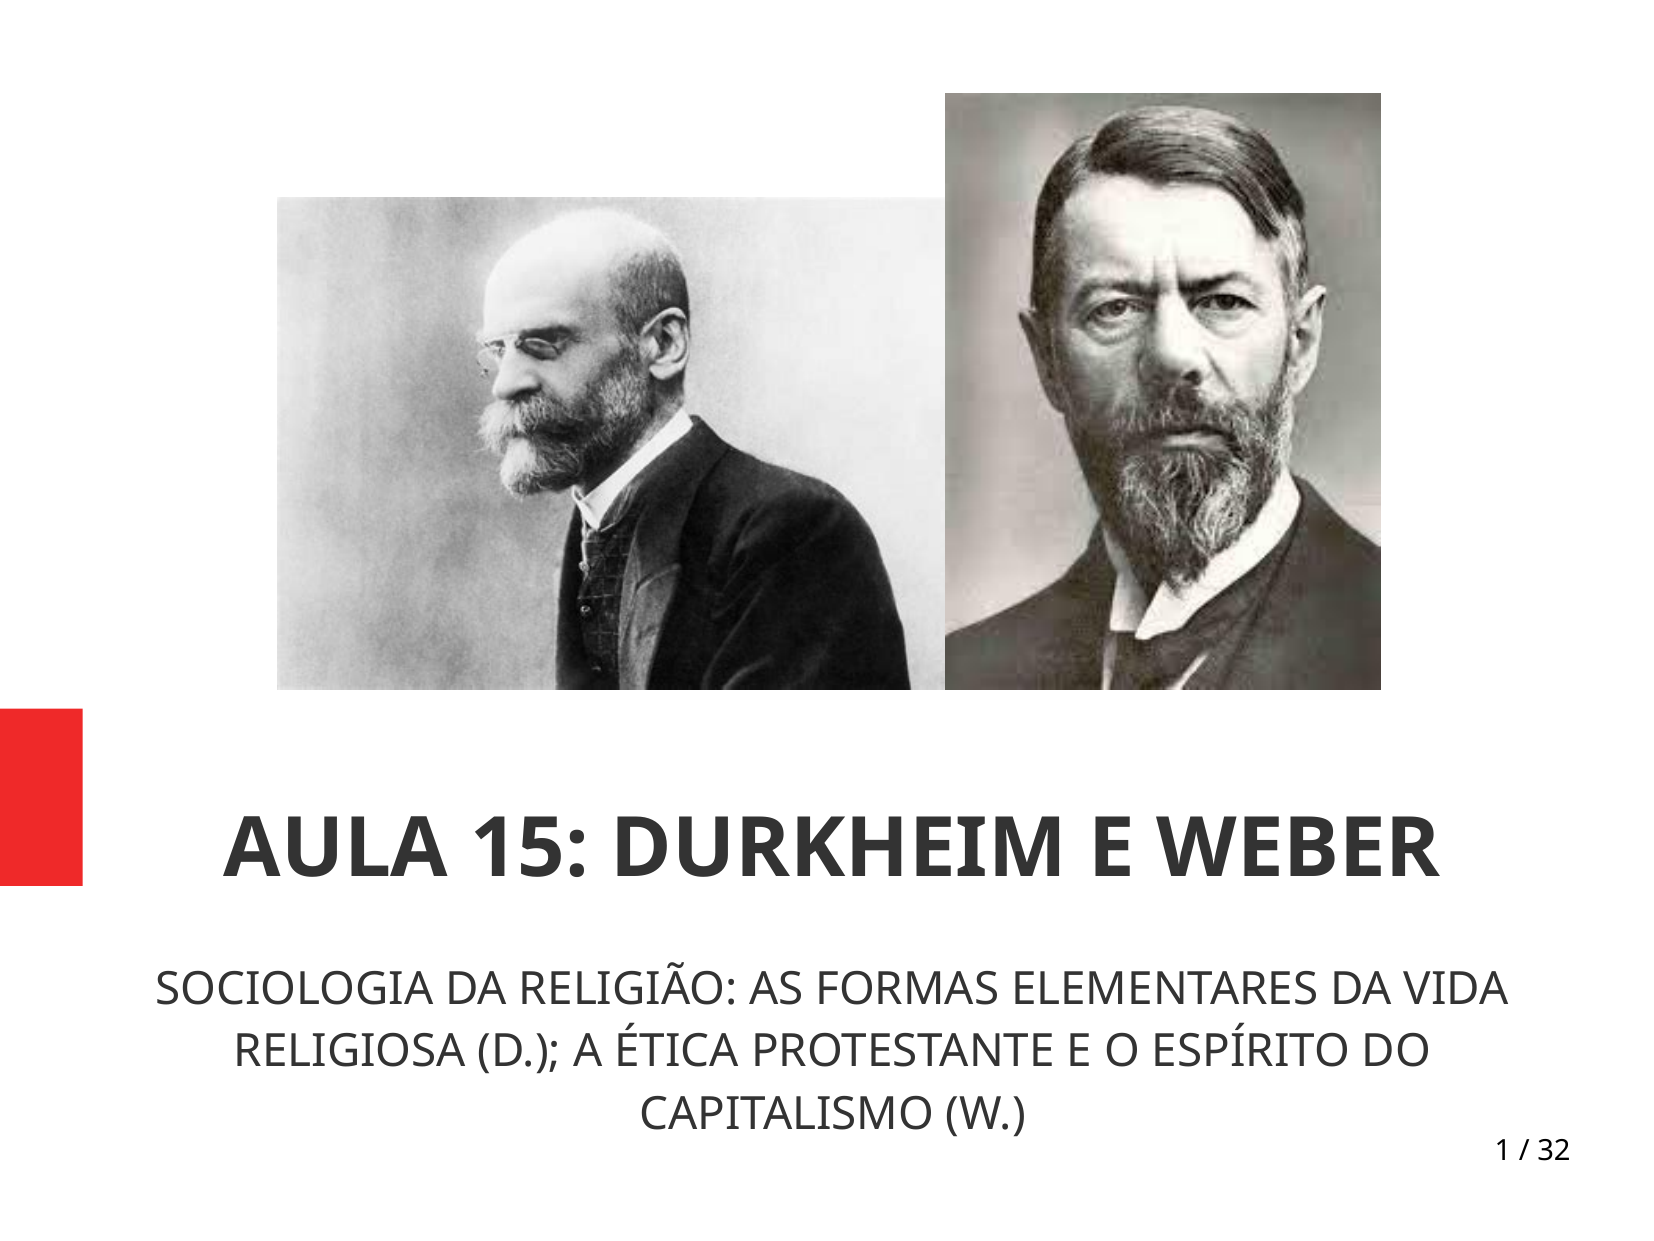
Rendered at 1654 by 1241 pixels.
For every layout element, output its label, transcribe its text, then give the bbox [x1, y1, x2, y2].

picture [277, 93, 1381, 691]
title AULA 15: DURKHEIM E WEBER [129, 708, 1536, 932]
subtitle SOCIOLOGIA DA RELIGIÃO: AS FORMAS ELEMENTARES DA VIDA RELIGIOSA (D.); A ÉTICA PROTESTANTE E O ESPÍRITO DO CAPITALISMO (W.) [129, 932, 1536, 1166]
